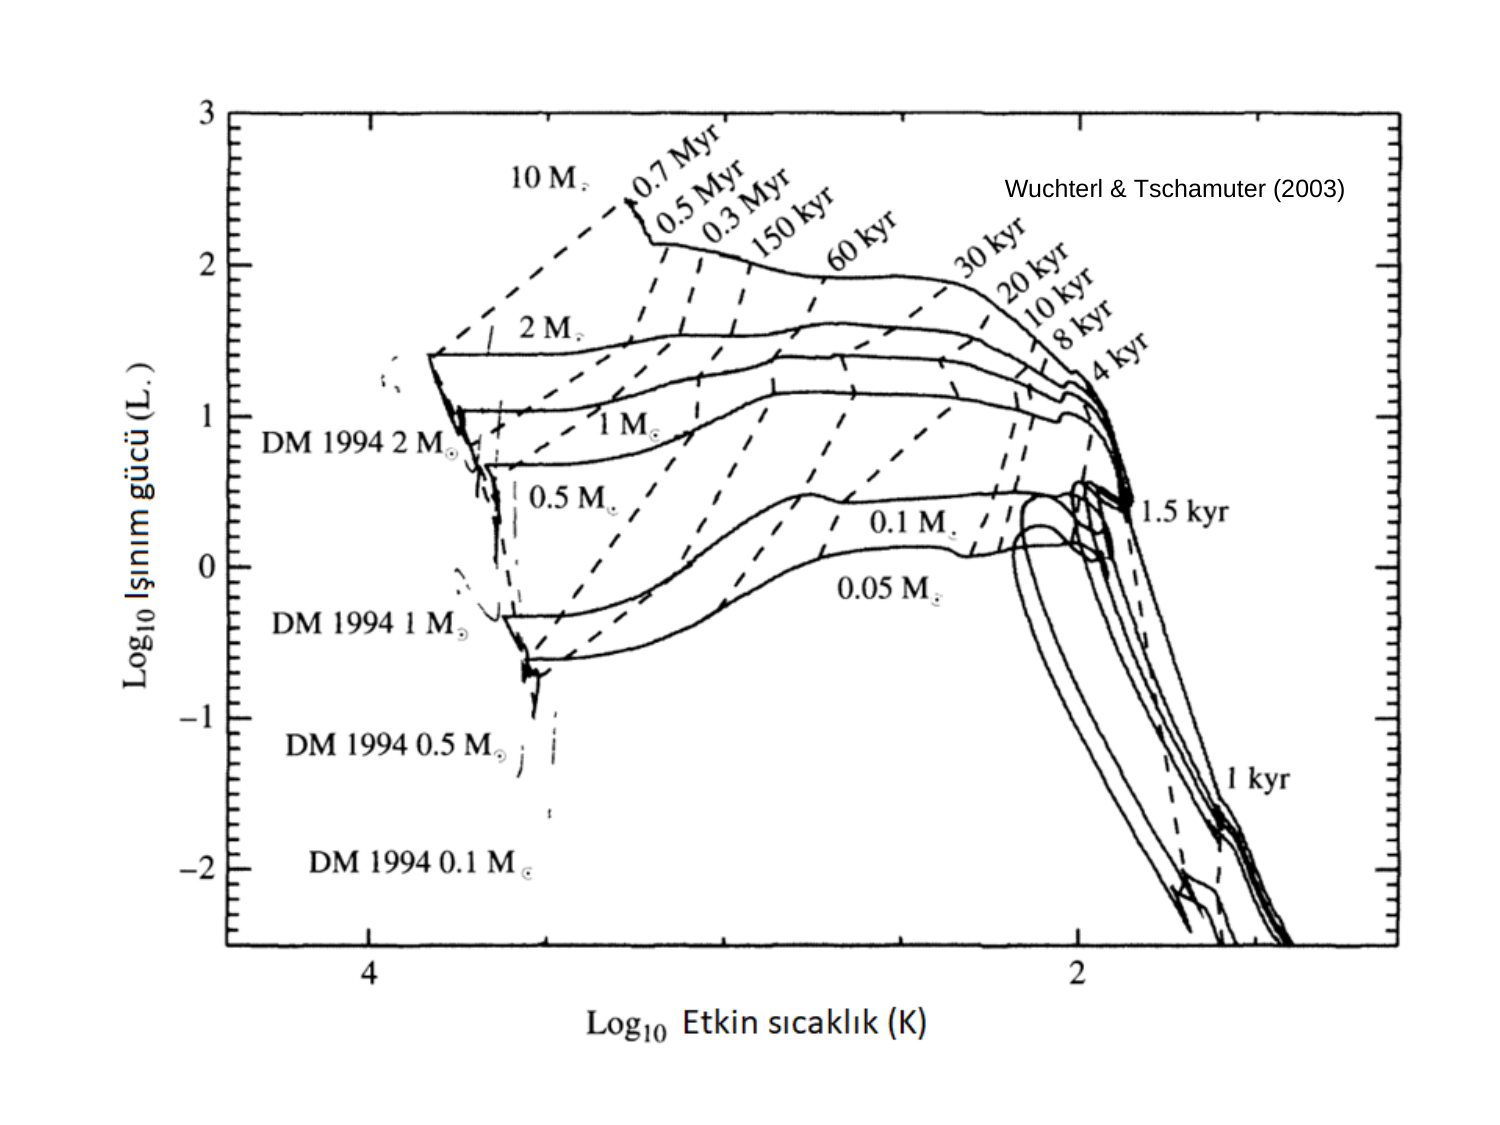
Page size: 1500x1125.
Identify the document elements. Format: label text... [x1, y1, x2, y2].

text_box Wuchterl & Tschamuter (2003) [990, 164, 1366, 210]
picture [89, 74, 1411, 1051]
